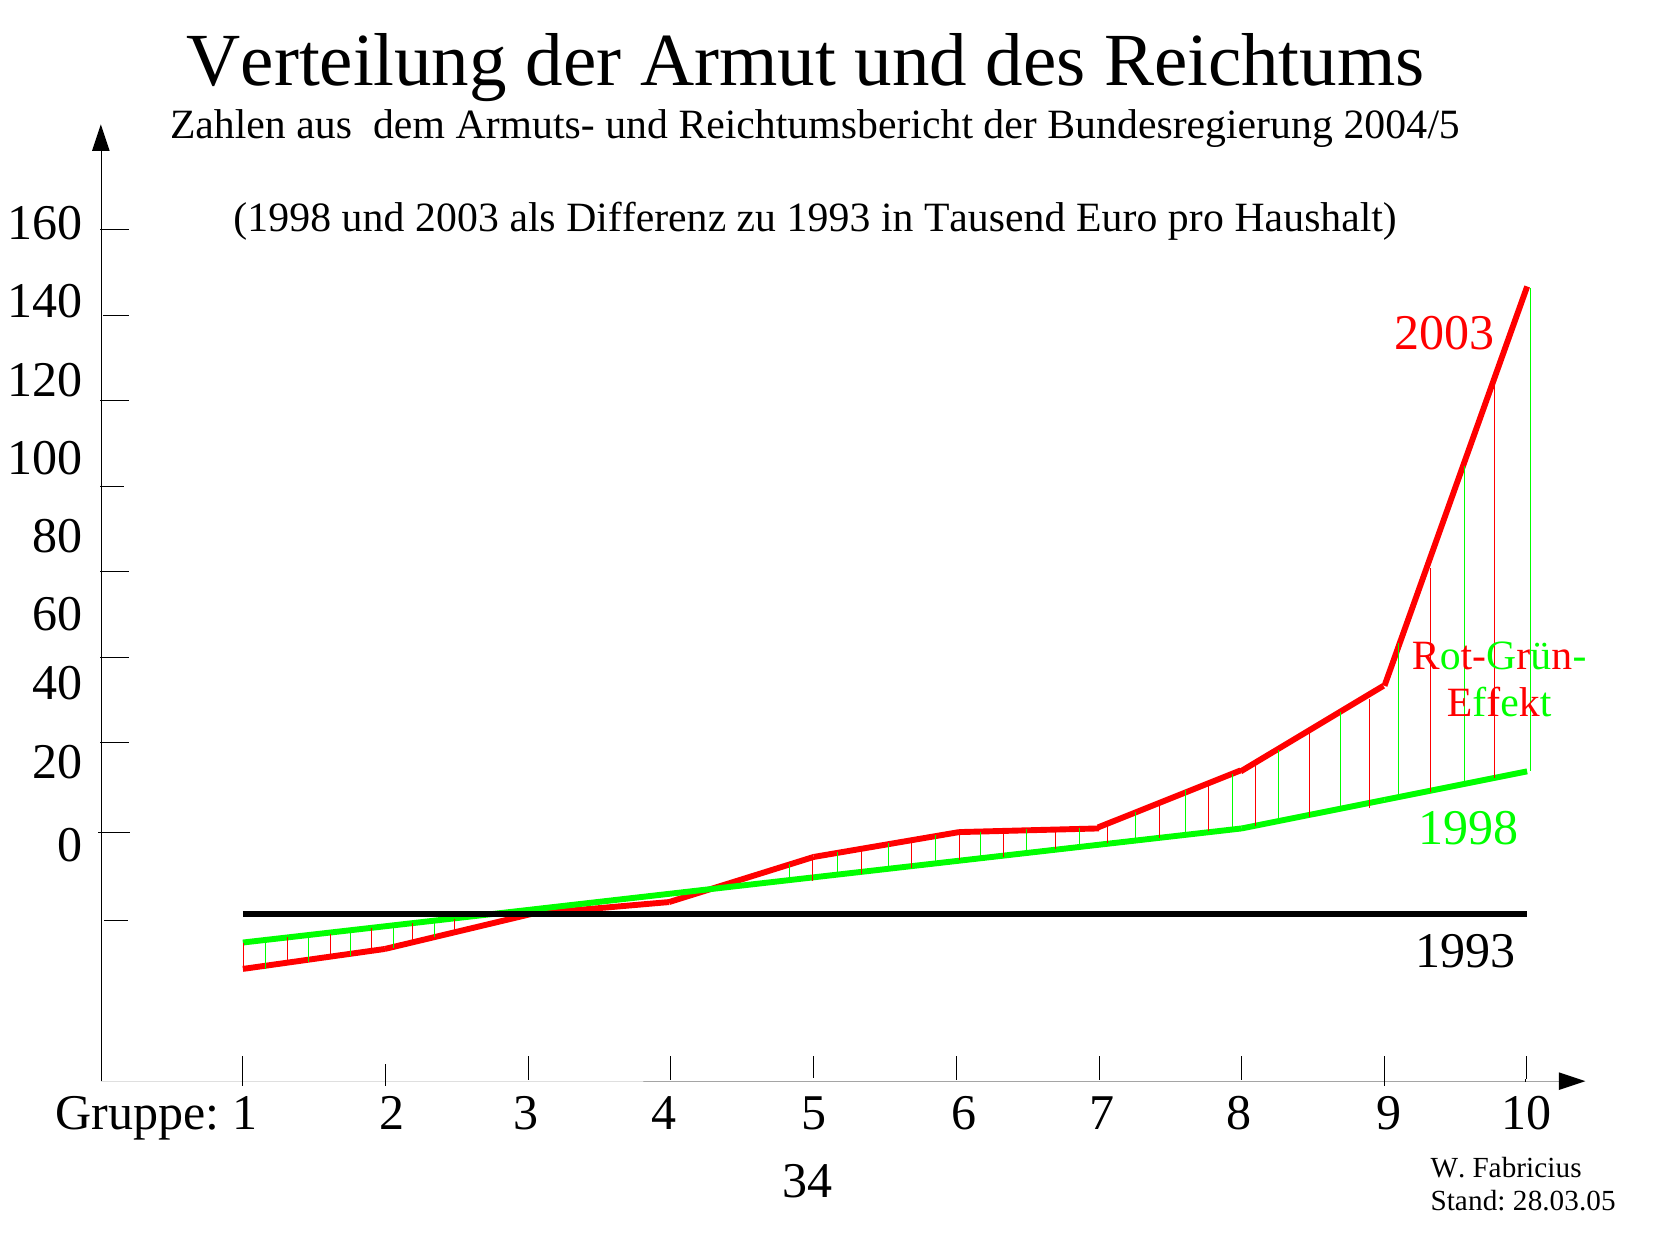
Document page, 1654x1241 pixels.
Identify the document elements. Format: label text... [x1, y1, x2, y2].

text_box 1998 [1418, 799, 1519, 861]
text_box 2003 [1394, 305, 1495, 367]
text_box 1993 [1415, 923, 1528, 985]
text_box 160 140 120 100 80 60 40 20 0 [0, 195, 85, 1020]
text_box <Foliennummer> [812, 1153, 963, 1215]
text_box W. Fabricius Stand: 28.03.05 [1430, 1151, 1625, 1228]
text_box Rot-Grün- Effekt [1411, 632, 1592, 737]
text_box Verteilung der Armut und des Reichtums Zahlen aus dem Armuts- und Reichtumsbericht der Bundesregierung 2004/5 (1998 und 2003 als Differenz zu 1993 in Tausend Euro pro Haushalt) [170, 18, 1507, 266]
text_box Gruppe: 1 2 3 4 5 6 7 8 9 10 [43, 1085, 1586, 1152]
